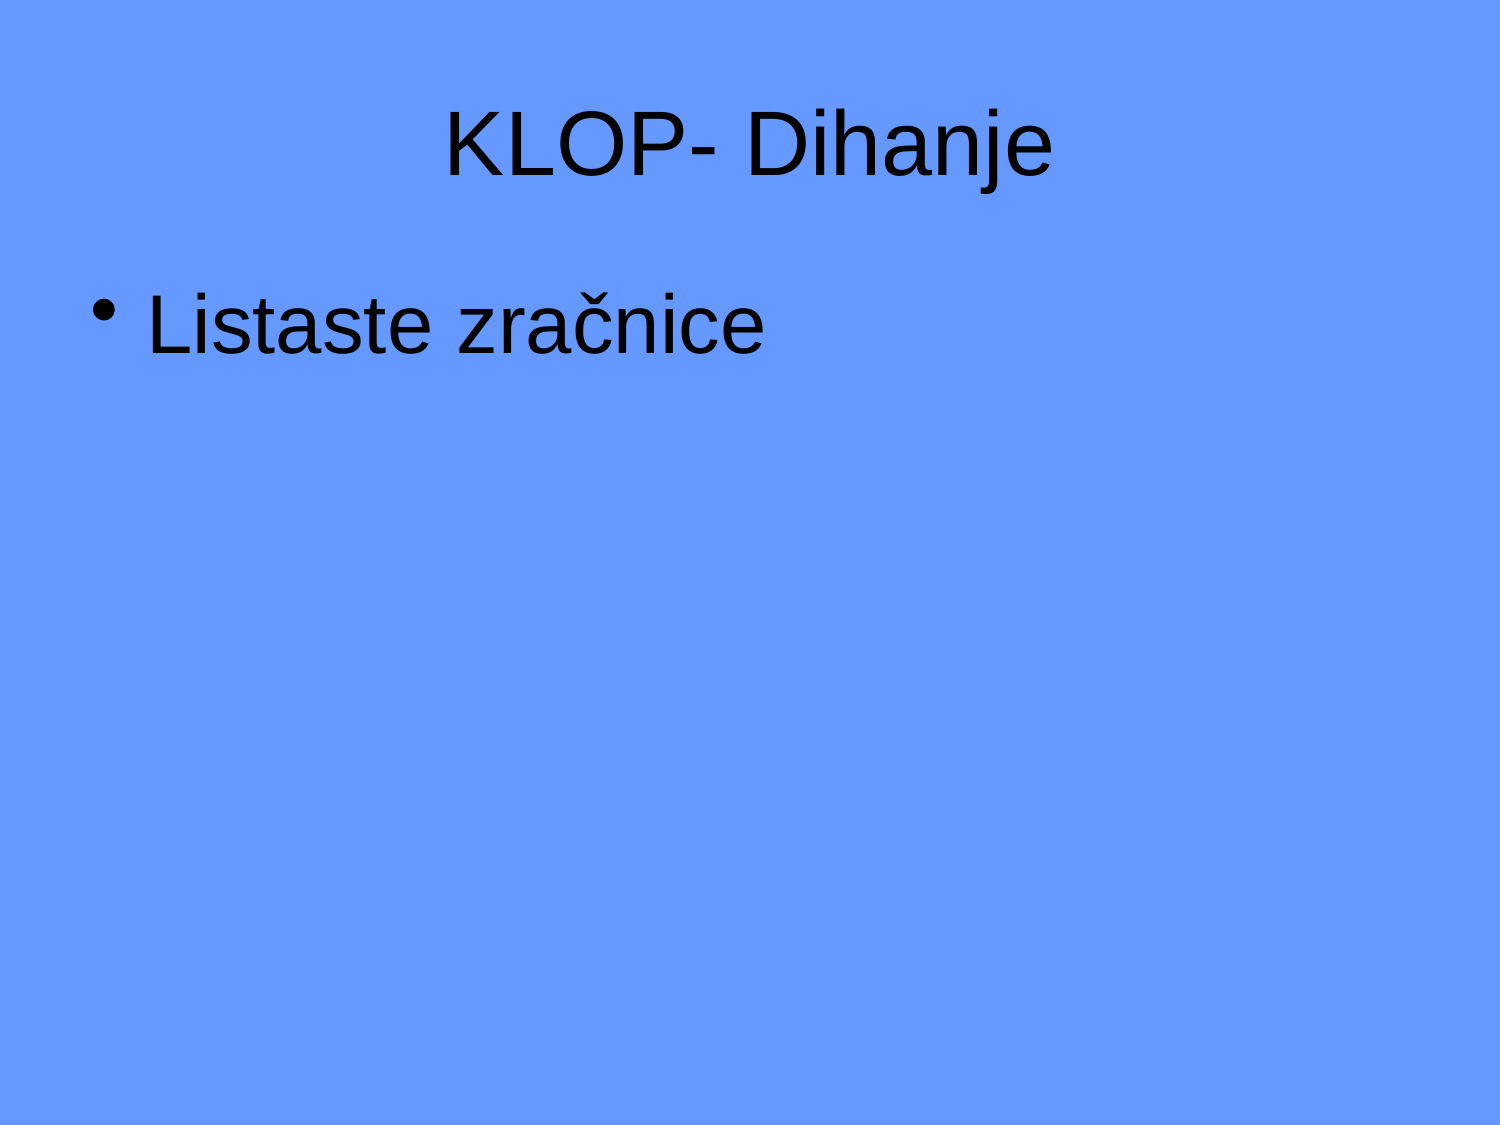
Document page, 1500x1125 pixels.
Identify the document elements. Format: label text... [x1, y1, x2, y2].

list Listaste zračnice [75, 262, 1425, 1005]
title KLOP- Dihanje [75, 45, 1425, 233]
